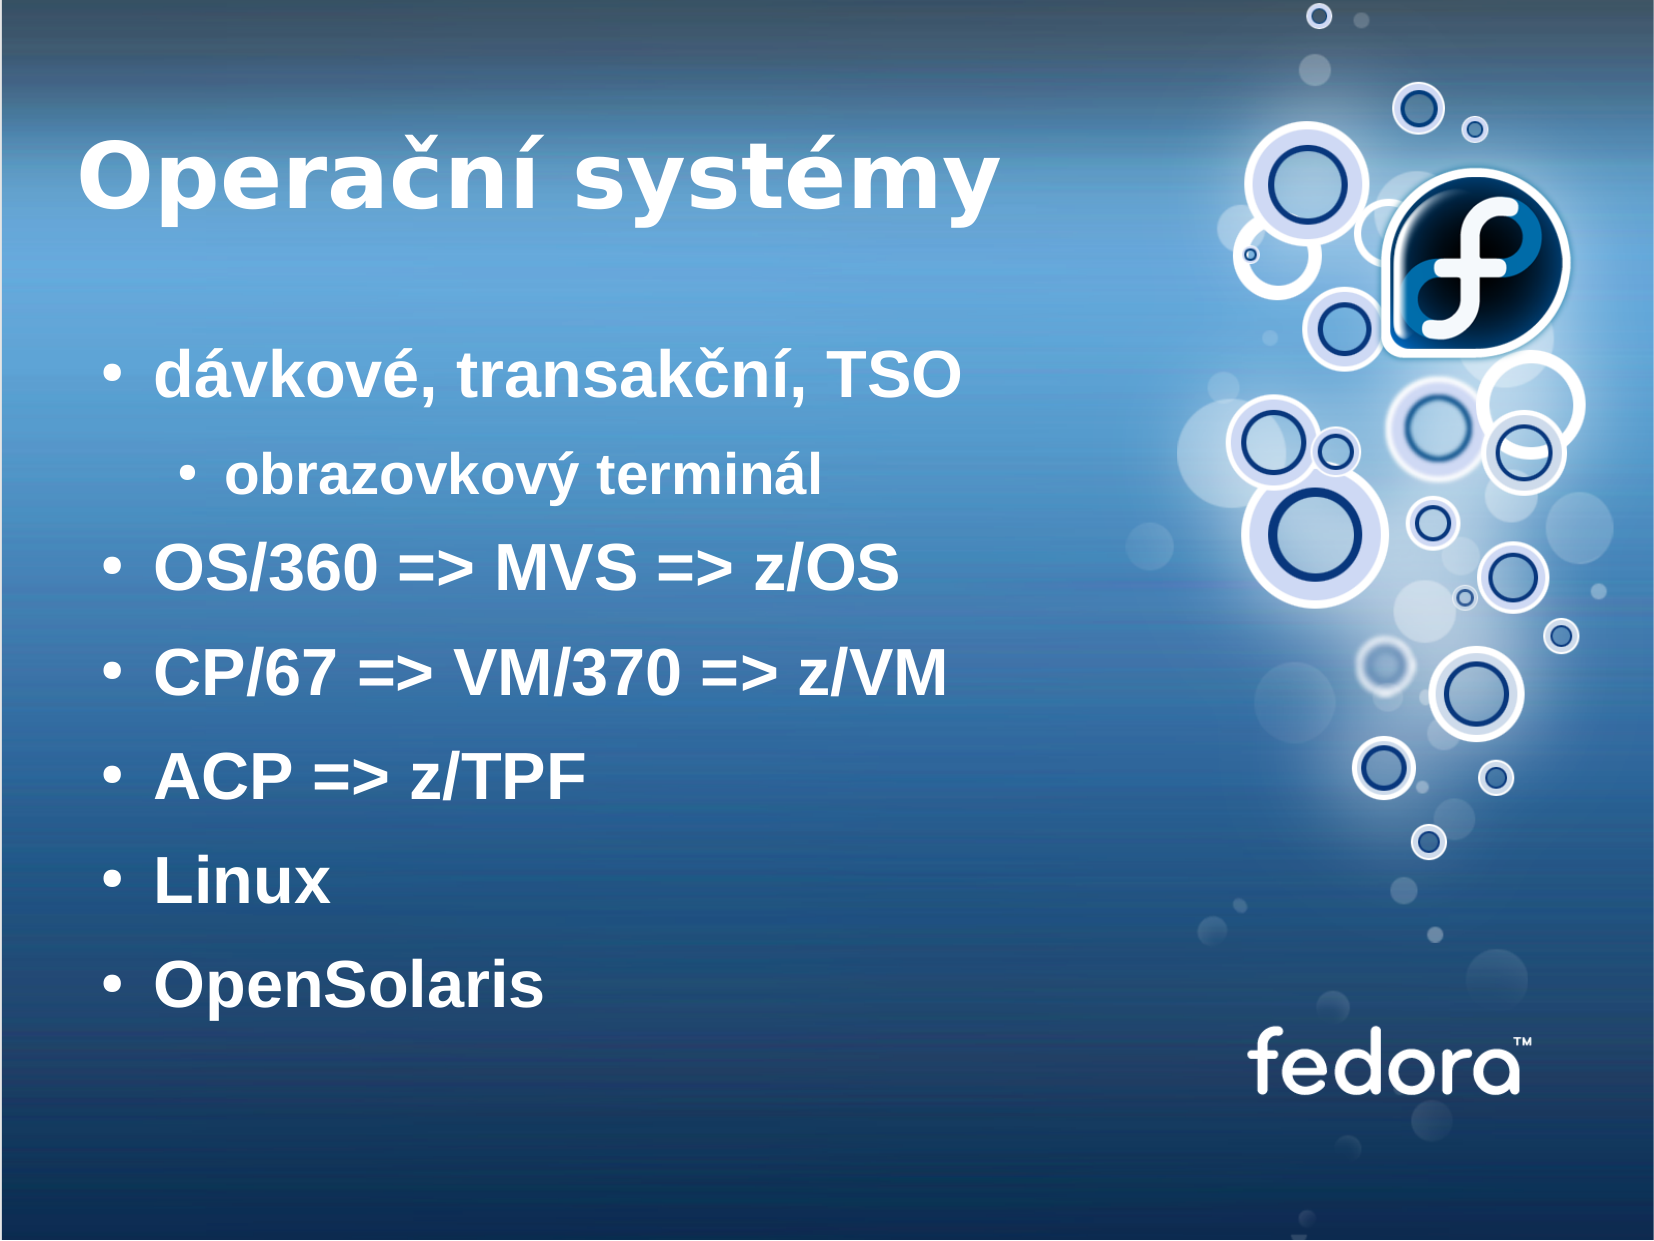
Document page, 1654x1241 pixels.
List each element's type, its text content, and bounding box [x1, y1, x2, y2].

picture [1, 0, 1654, 1240]
title Operační systémy [76, 80, 1565, 273]
list dávkové, transakční, TSO obrazovkový terminál OS/360 => MVS => z/OS CP/67 => VM/370 => z/VM ACP => z/TPF Linux OpenSolaris [82, 337, 1388, 1142]
